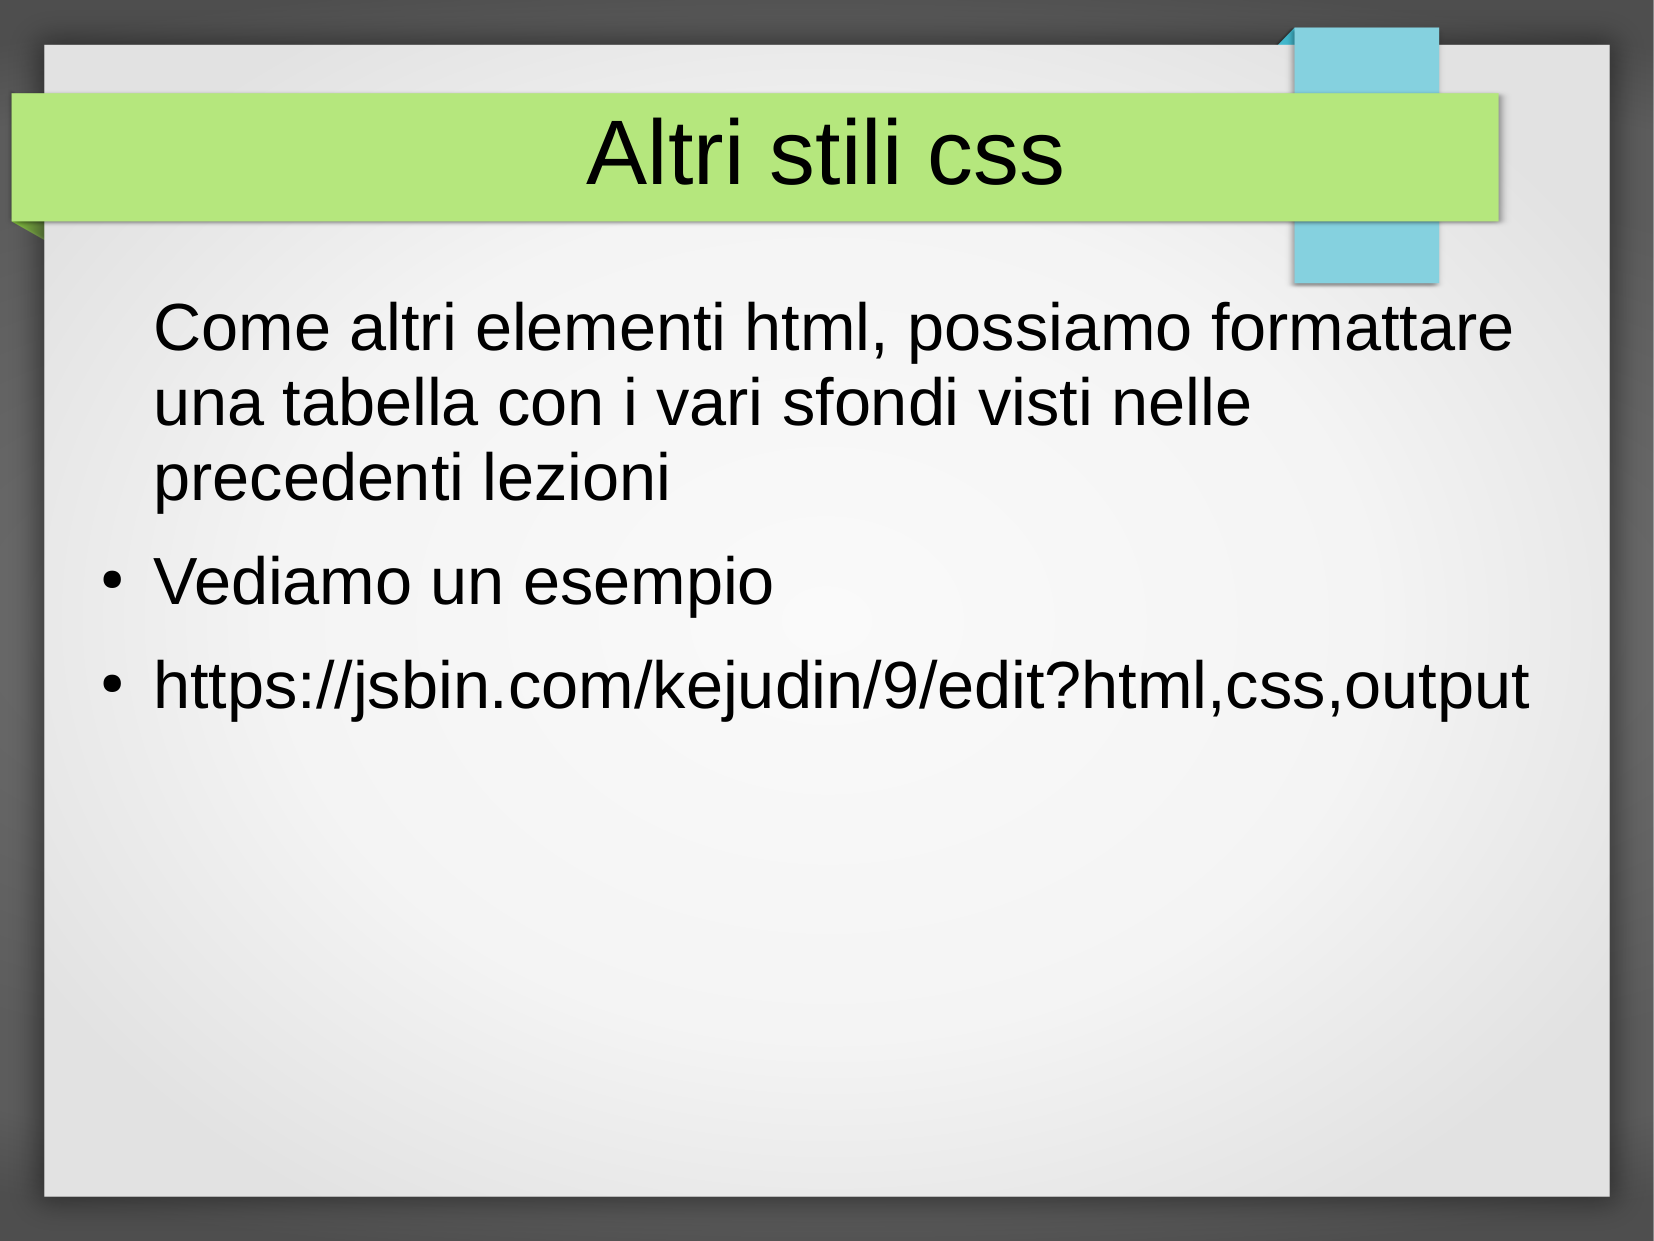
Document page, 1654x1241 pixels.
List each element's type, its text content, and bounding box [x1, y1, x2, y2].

picture [0, 0, 1654, 1241]
title Altri stili css [82, 49, 1571, 257]
list Come altri elementi html, possiamo formattare una tabella con i vari sfondi visti nelle precedenti lezioni Vediamo un esempio https://jsbin.com/kejudin/9/edit?html,css,output [82, 290, 1571, 1146]
